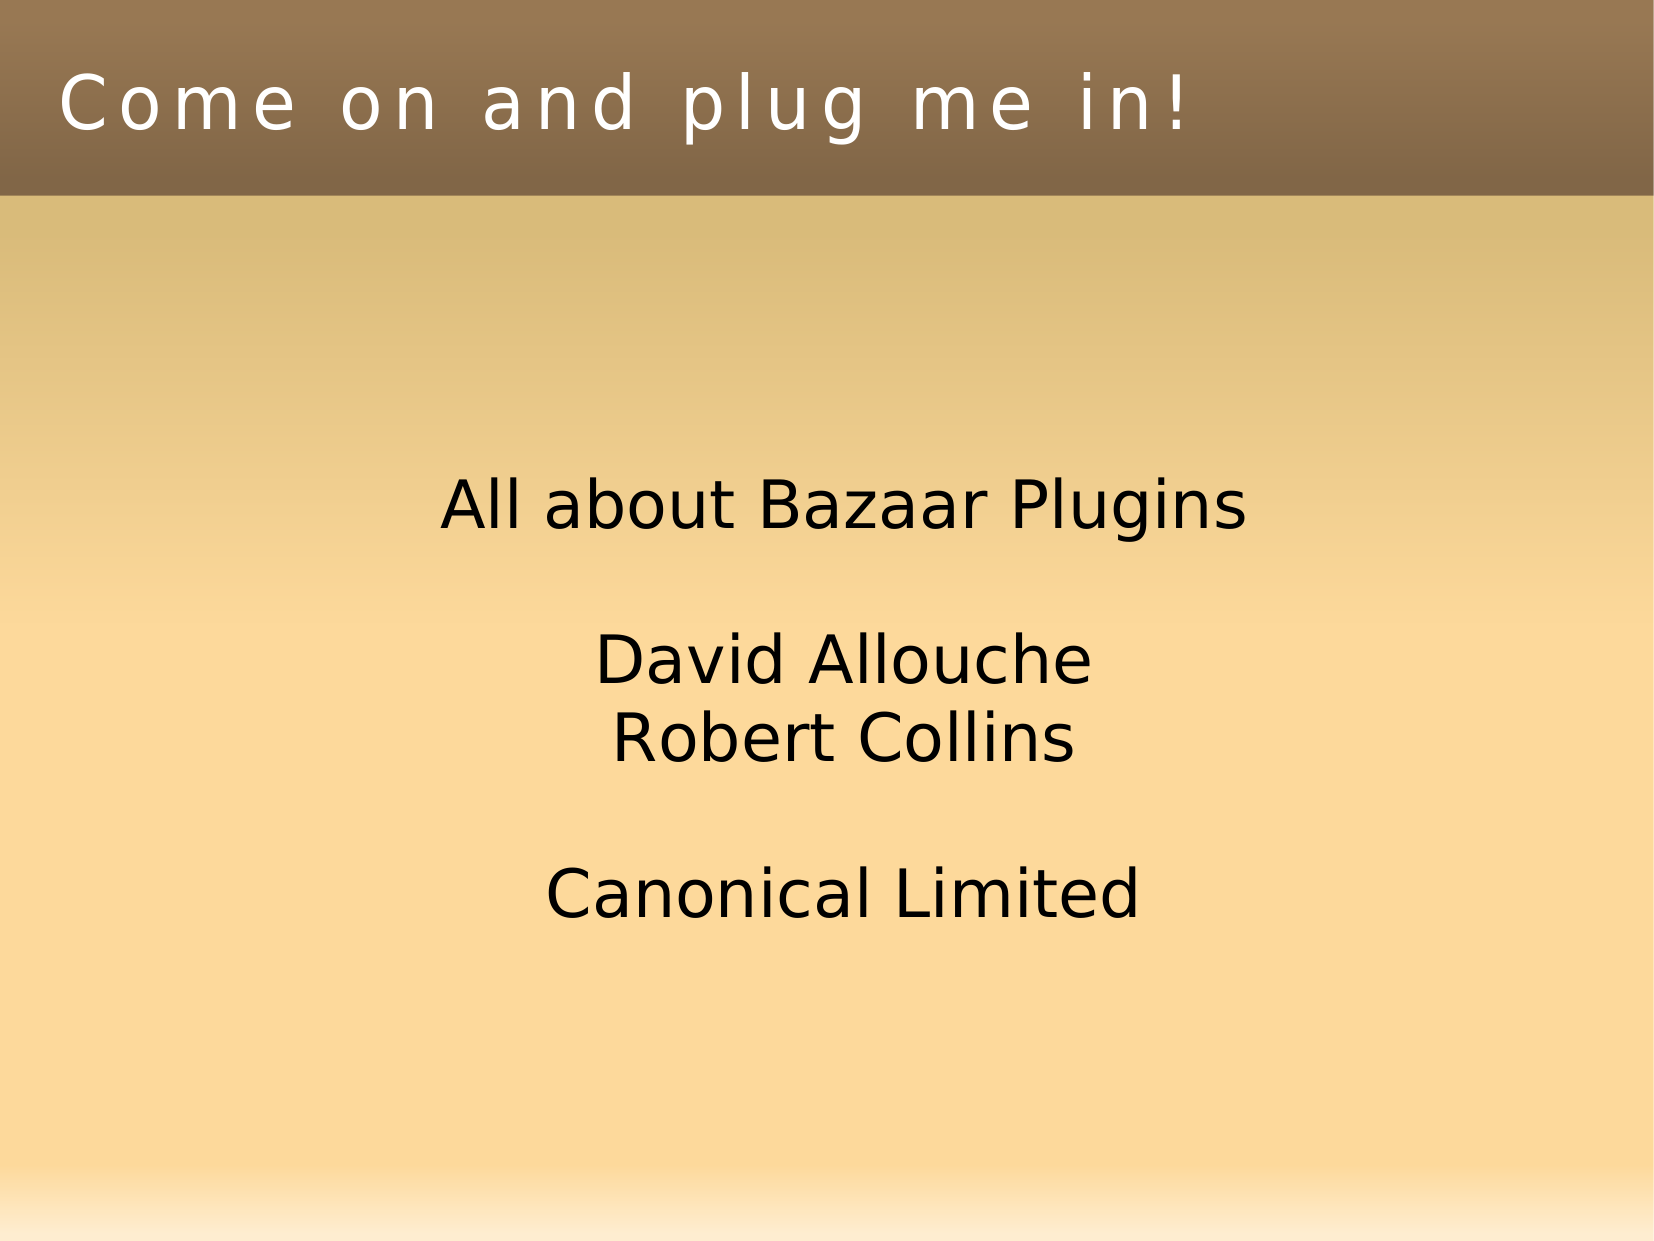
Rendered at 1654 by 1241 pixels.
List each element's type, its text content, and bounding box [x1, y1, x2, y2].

subtitle All about Bazaar Plugins David Allouche Robert Collins Canonical Limited [82, 290, 1571, 1109]
title Come on and plug me in! [59, 29, 1595, 178]
picture [0, 0, 1654, 1241]
